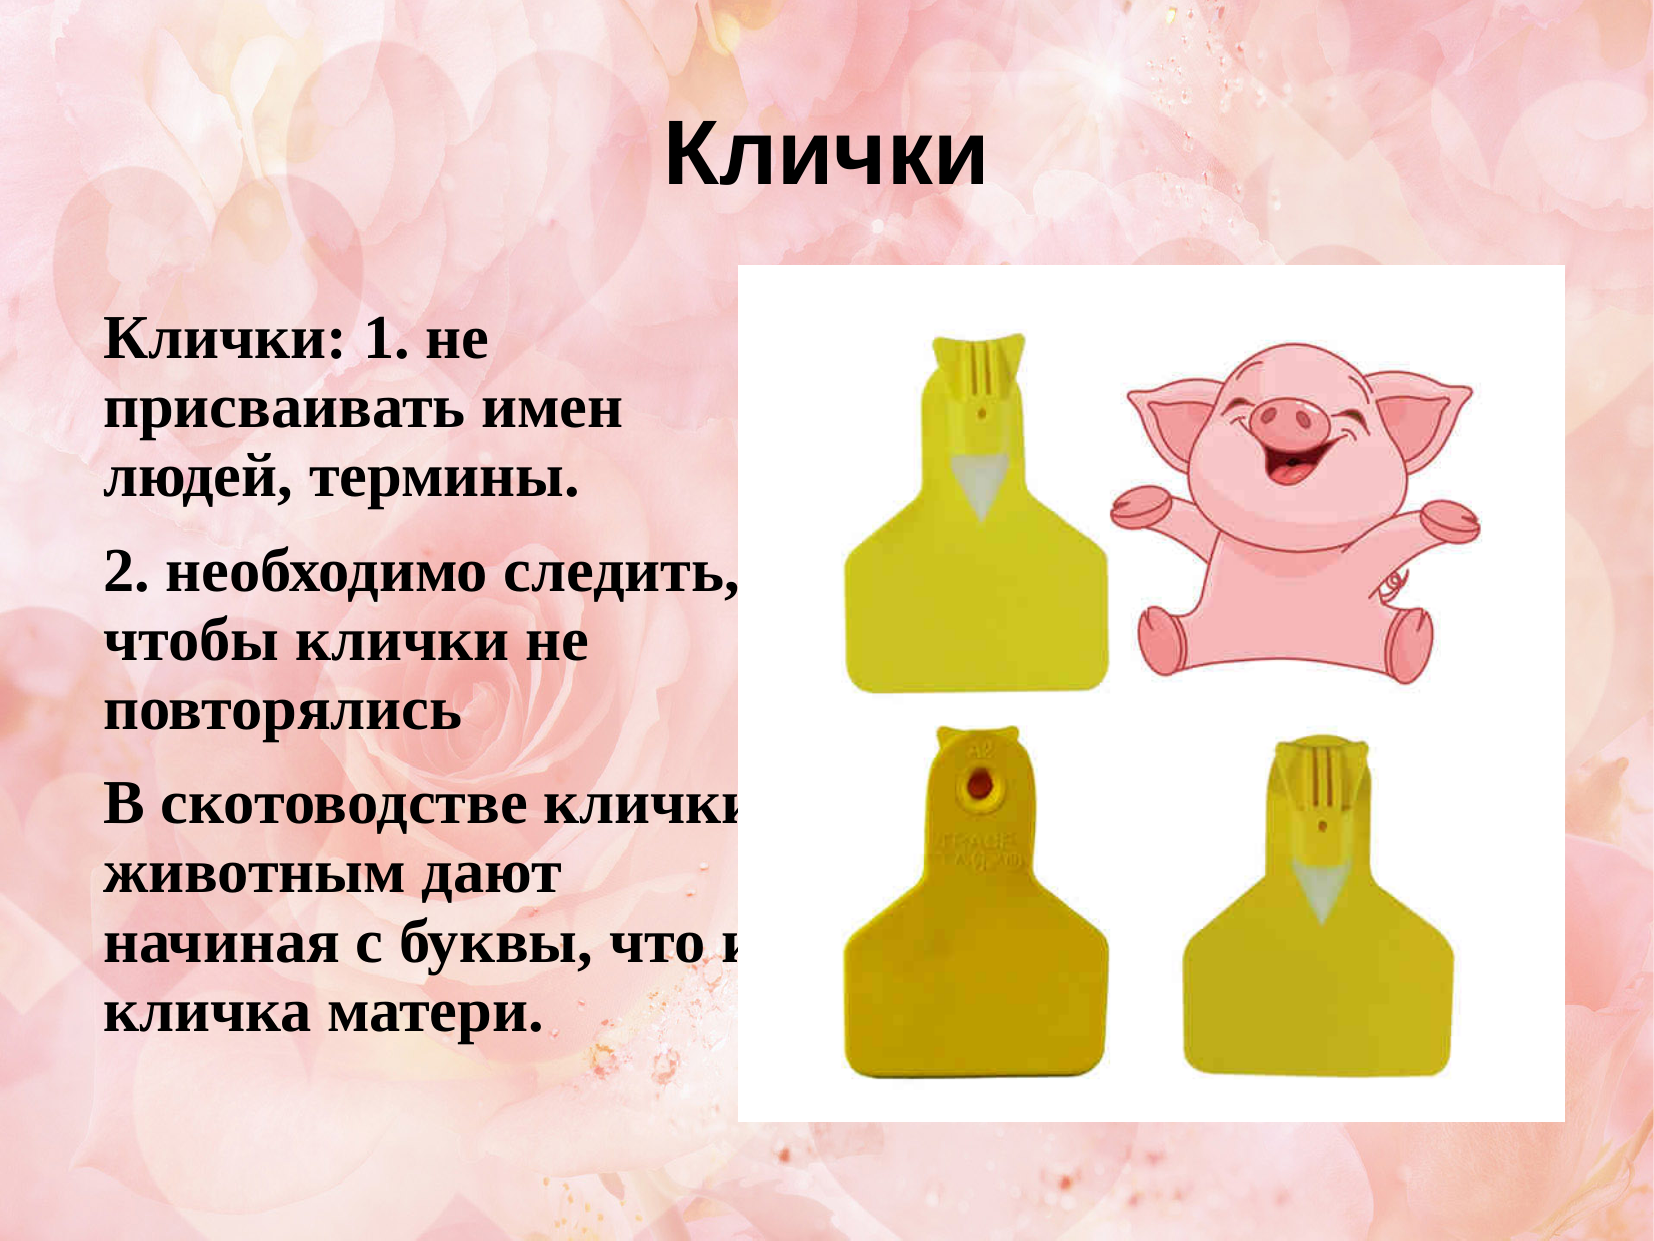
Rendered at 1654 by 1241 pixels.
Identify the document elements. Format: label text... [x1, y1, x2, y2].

picture [0, 0, 1654, 1241]
text_box Клички: 1. не присваивать имен людей, термины. 2. необходимо следить, чтобы клички не повторялись В скотоводстве клички животным дают начиная с буквы, что и кличка матери. [88, 295, 827, 1160]
title Клички [82, 49, 1571, 257]
